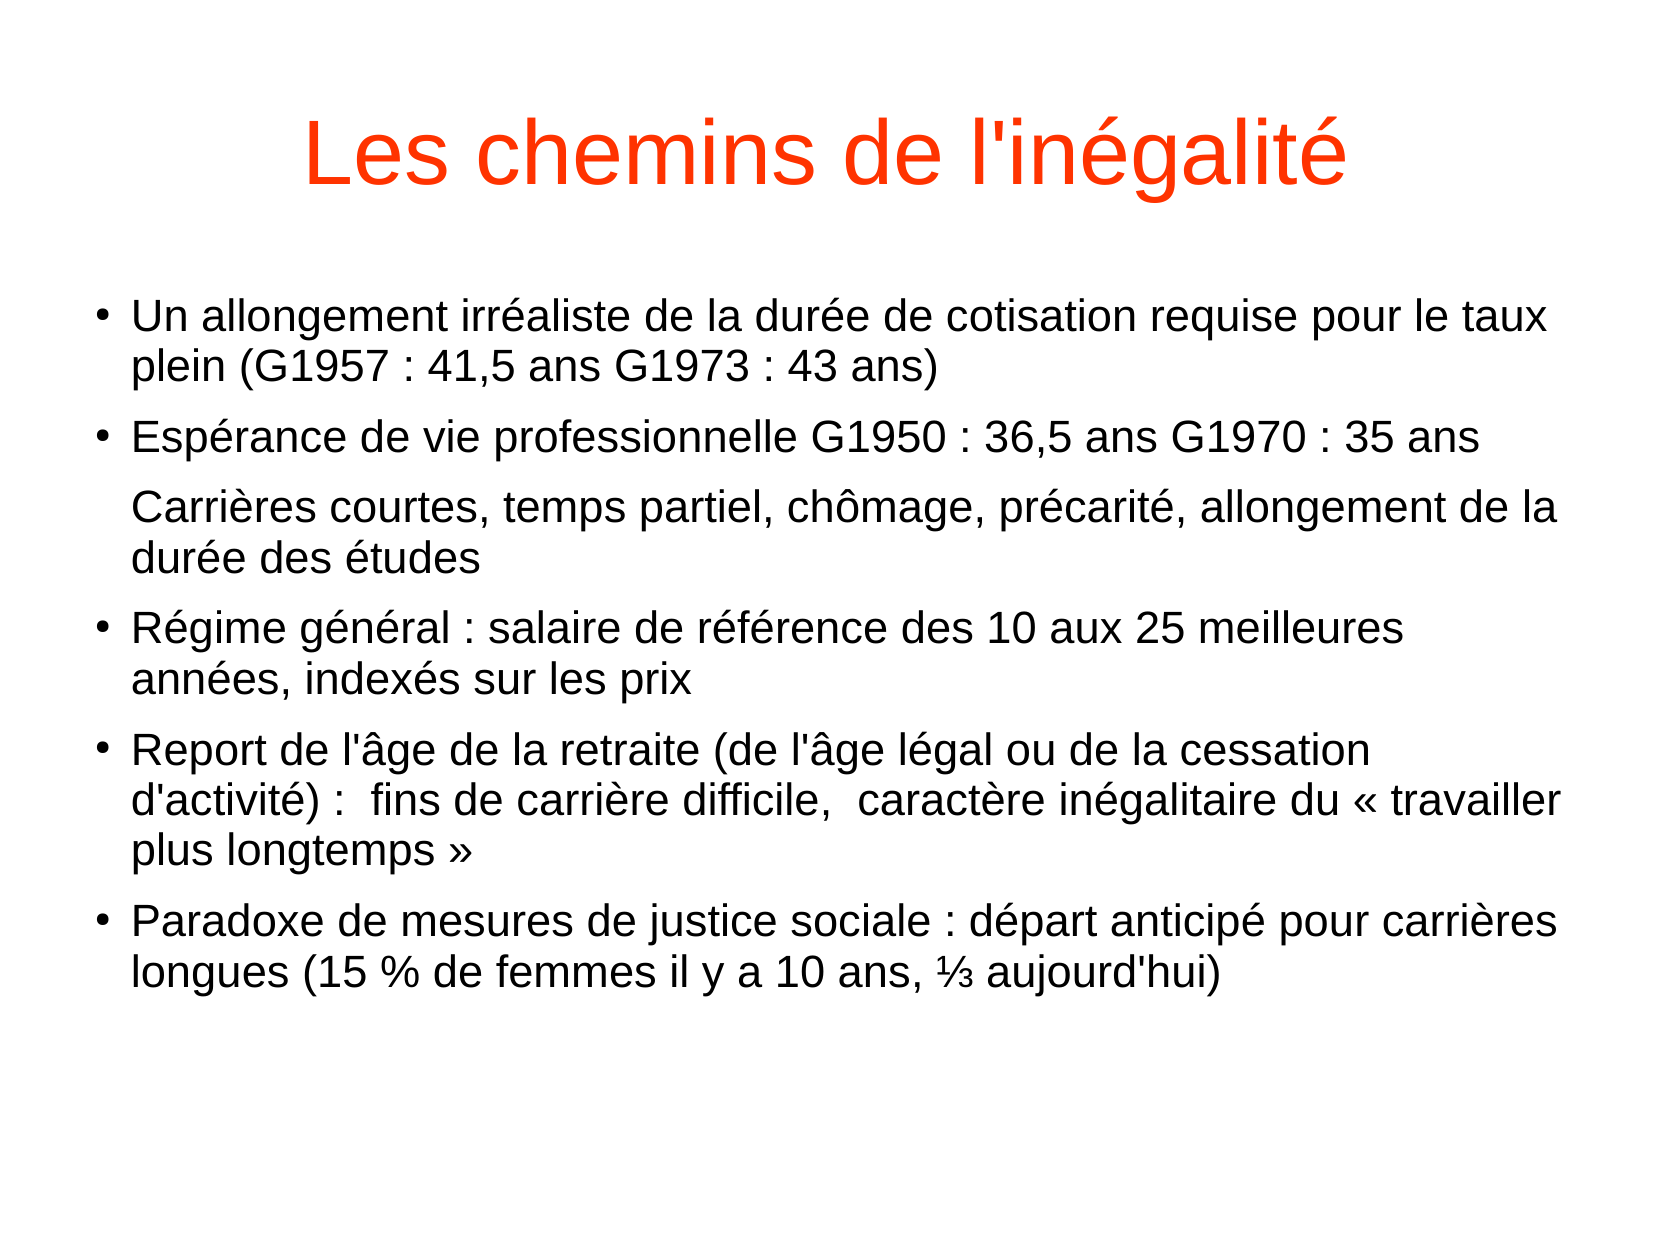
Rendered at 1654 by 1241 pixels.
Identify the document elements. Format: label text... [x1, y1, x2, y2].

title Les chemins de l'inégalité [82, 49, 1571, 257]
list Un allongement irréaliste de la durée de cotisation requise pour le taux plein (G1957 : 41,5 ans G1973 : 43 ans) Espérance de vie professionnelle G1950 : 36,5 ans G1970 : 35 ans Carrières courtes, temps partiel, chômage, précarité, allongement de la durée des études Régime général : salaire de référence des 10 aux 25 meilleures années, indexés sur les prix Report de l'âge de la retraite (de l'âge légal ou de la cessation d'activité) : fins de carrière difficile, caractère inégalitaire du « travailler plus longtemps » Paradoxe de mesures de justice sociale : départ anticipé pour carrières longues (15 % de femmes il y a 10 ans, ⅓ aujourd'hui) [82, 290, 1571, 1010]
